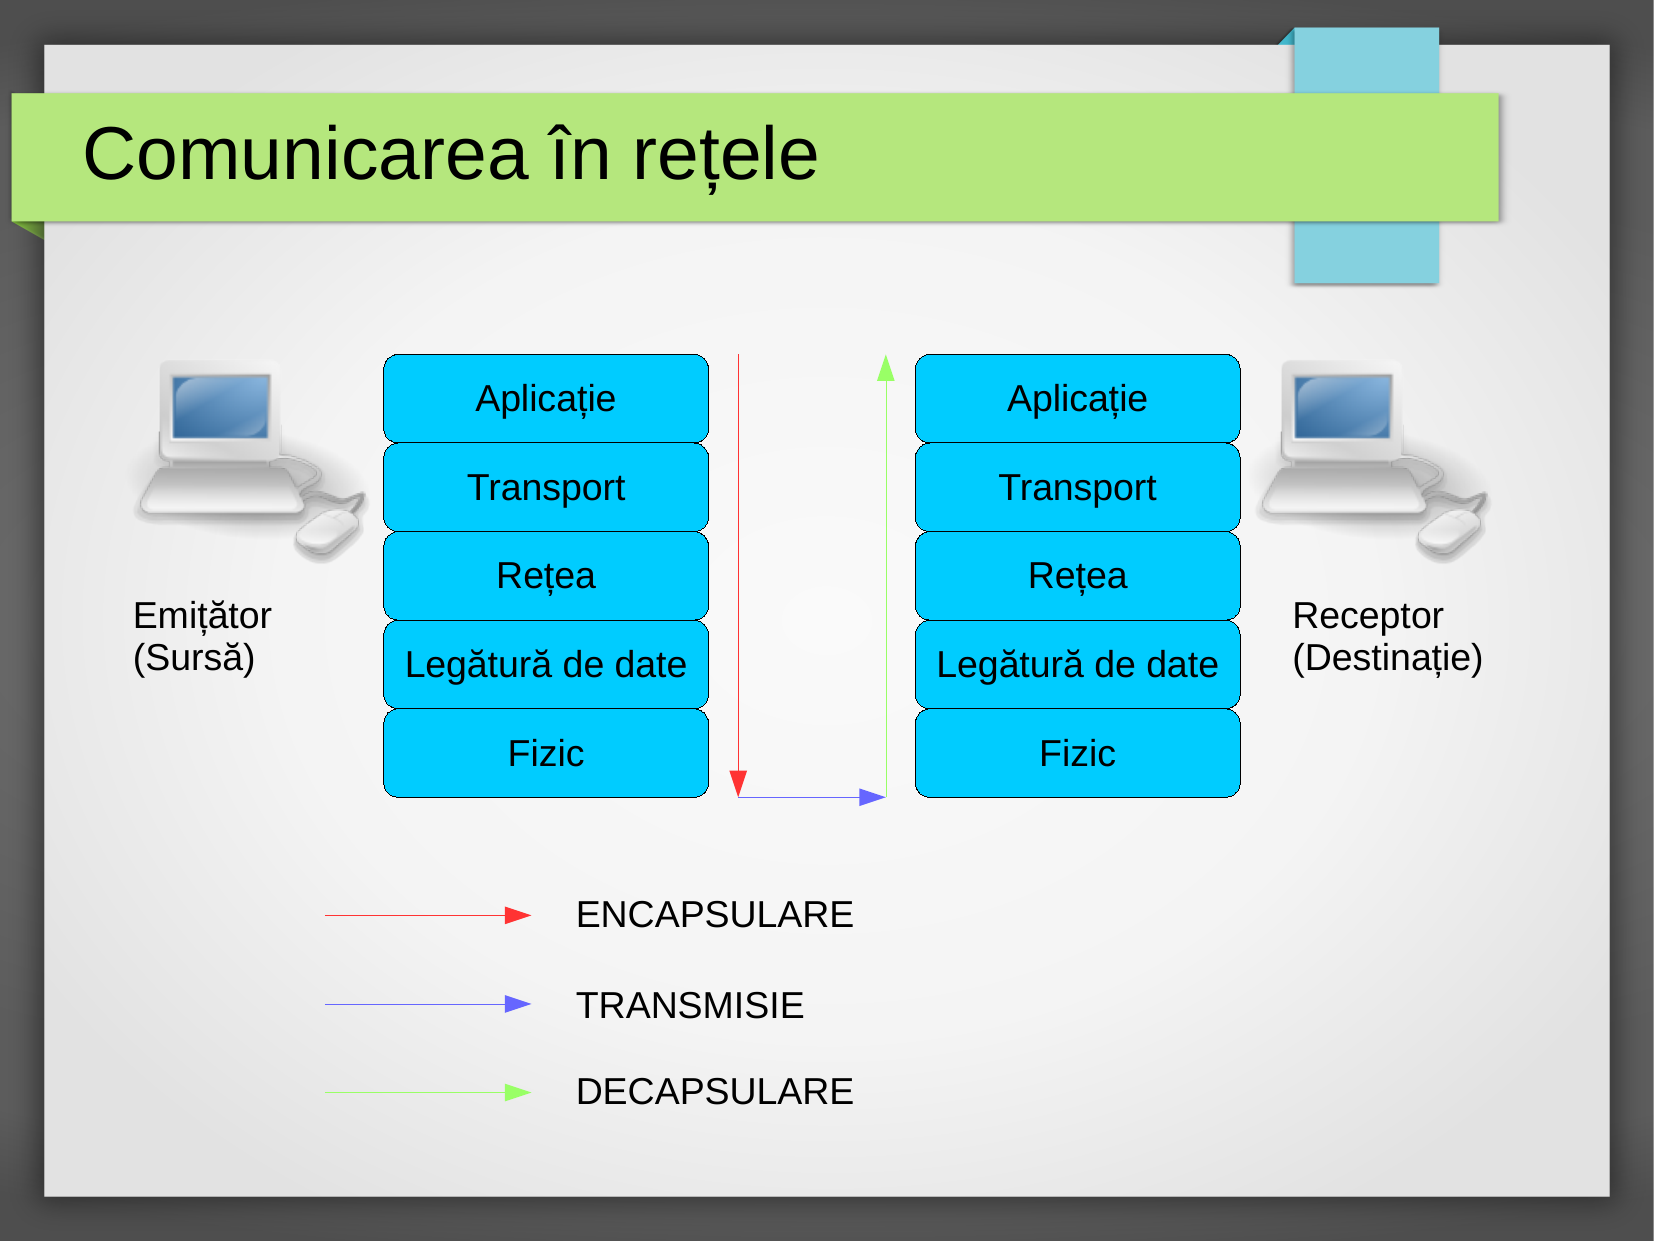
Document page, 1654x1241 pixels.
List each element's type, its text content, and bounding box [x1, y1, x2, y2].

text_box Emițător (Sursă) [118, 587, 288, 686]
text_box Rețea [383, 531, 709, 621]
title Comunicarea în rețele [82, 94, 1264, 213]
text_box Transport [915, 442, 1241, 531]
text_box Rețea [915, 531, 1241, 621]
text_box Fizic [383, 708, 709, 798]
text_box Legătură de date [915, 620, 1241, 709]
text_box Aplicație [383, 354, 709, 443]
text_box Receptor (Destinație) [1277, 587, 1499, 686]
text_box Aplicație [915, 354, 1241, 443]
text_box DECAPSULARE [561, 1062, 870, 1120]
text_box ENCAPSULARE [561, 885, 870, 943]
text_box Fizic [915, 708, 1241, 798]
text_box Legătură de date [383, 620, 709, 709]
text_box Transport [383, 442, 709, 531]
text_box TRANSMISIE [561, 976, 820, 1034]
picture [0, 0, 1654, 1241]
